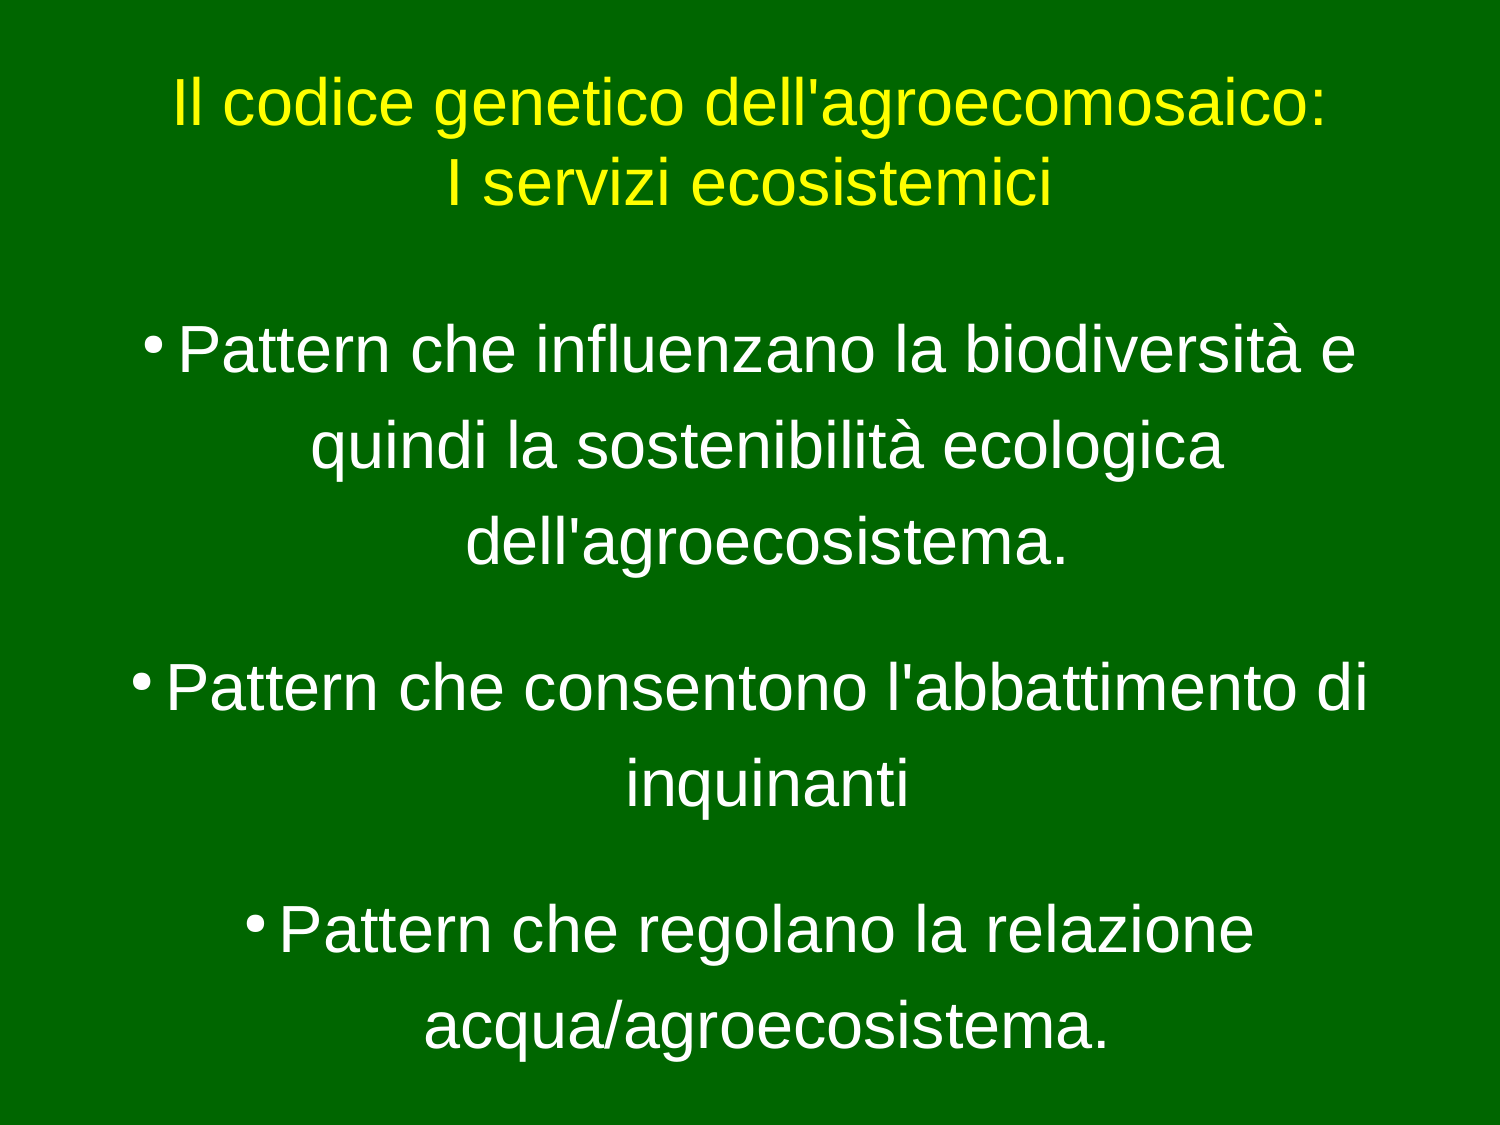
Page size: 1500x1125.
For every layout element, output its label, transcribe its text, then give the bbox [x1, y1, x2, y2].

subtitle Pattern che influenzano la biodiversità e quindi la sostenibilità ecologica dell'agroecosistema. Pattern che consentono l'abbattimento di inquinanti Pattern che regolano la relazione acqua/agroecosistema. [75, 239, 1425, 1112]
title Il codice genetico dell'agroecomosaico: I servizi ecosistemici [75, 20, 1425, 239]
